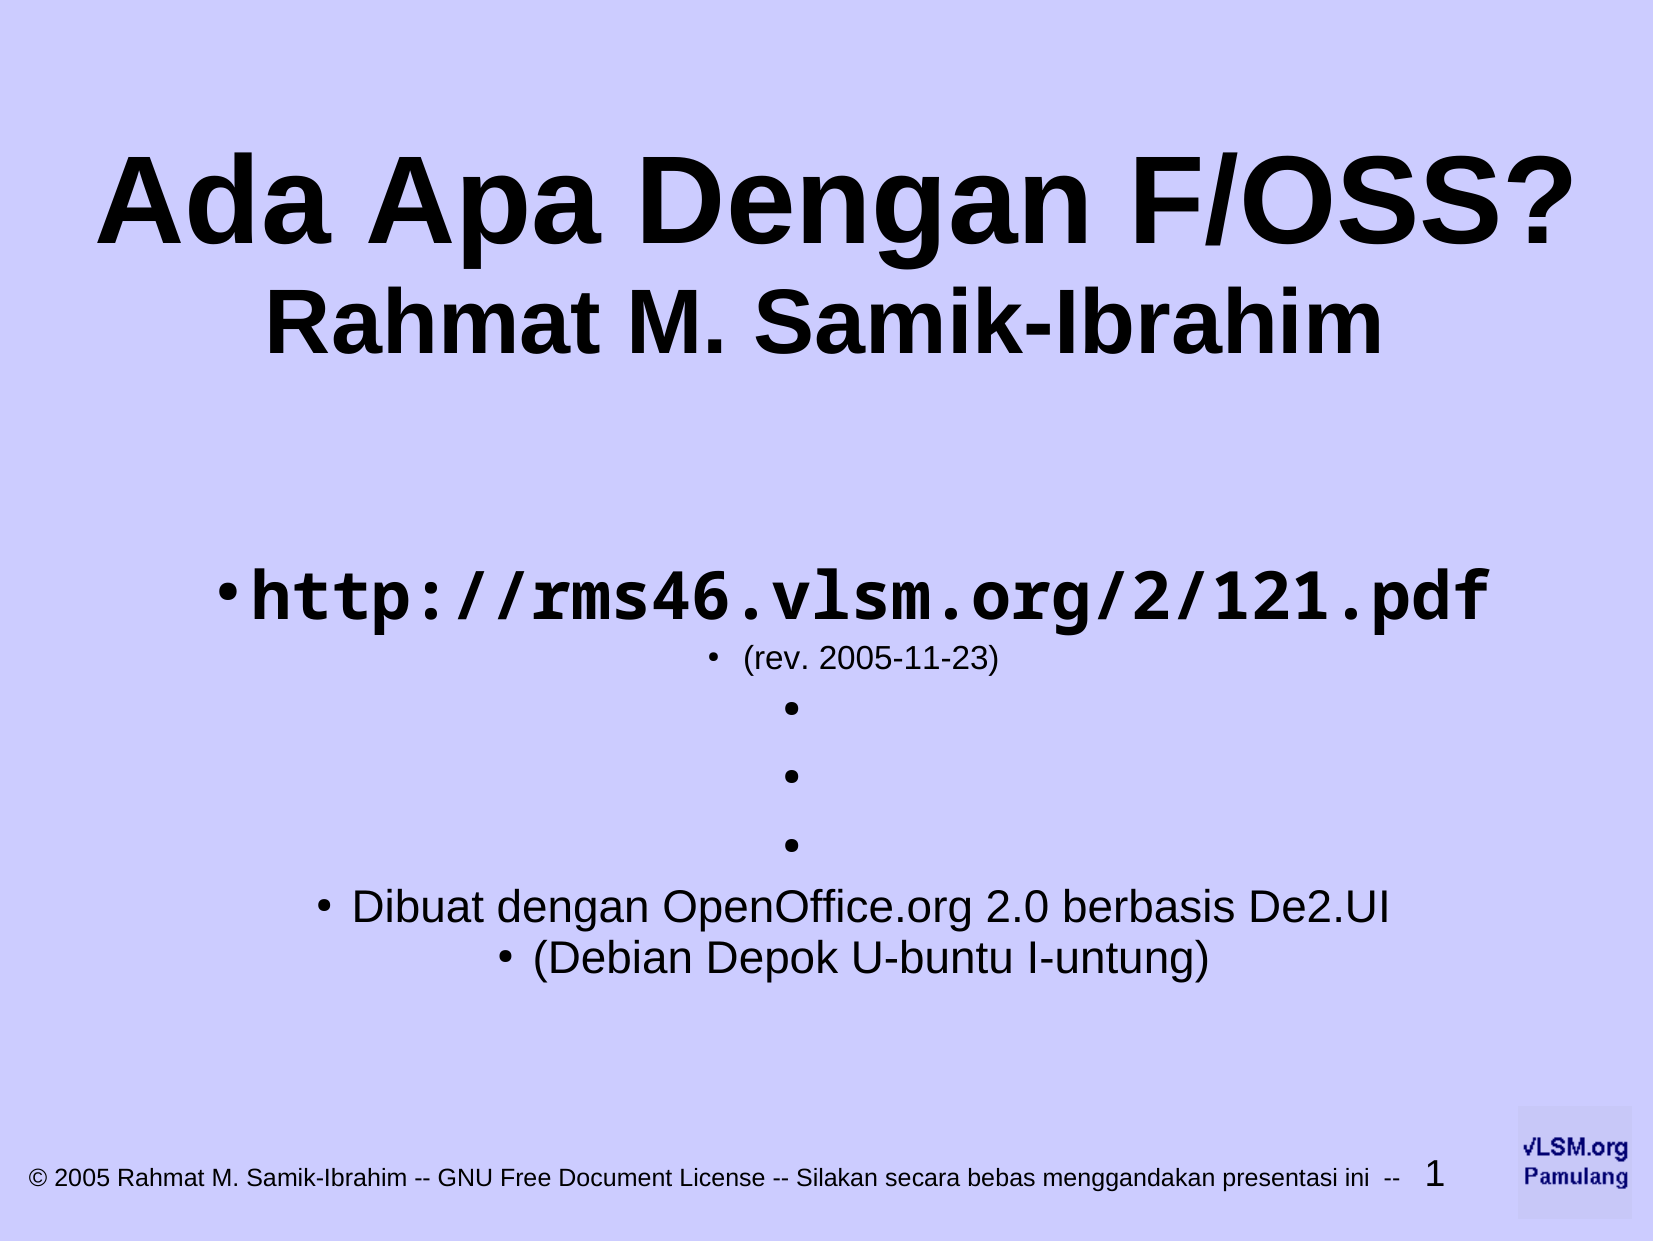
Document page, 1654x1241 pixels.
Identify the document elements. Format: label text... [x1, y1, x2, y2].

picture [1518, 1106, 1632, 1219]
subtitle http://rms46.vlsm.org/2/121.pdf (rev. 2005-11-23) Dibuat dengan OpenOffice.org 2.0 berbasis De2.UI (Debian Depok U-buntu I-untung) [81, 490, 1556, 1042]
title Ada Apa Dengan F/OSS? Rahmat M. Samik-Ibrahim [30, 79, 1621, 424]
